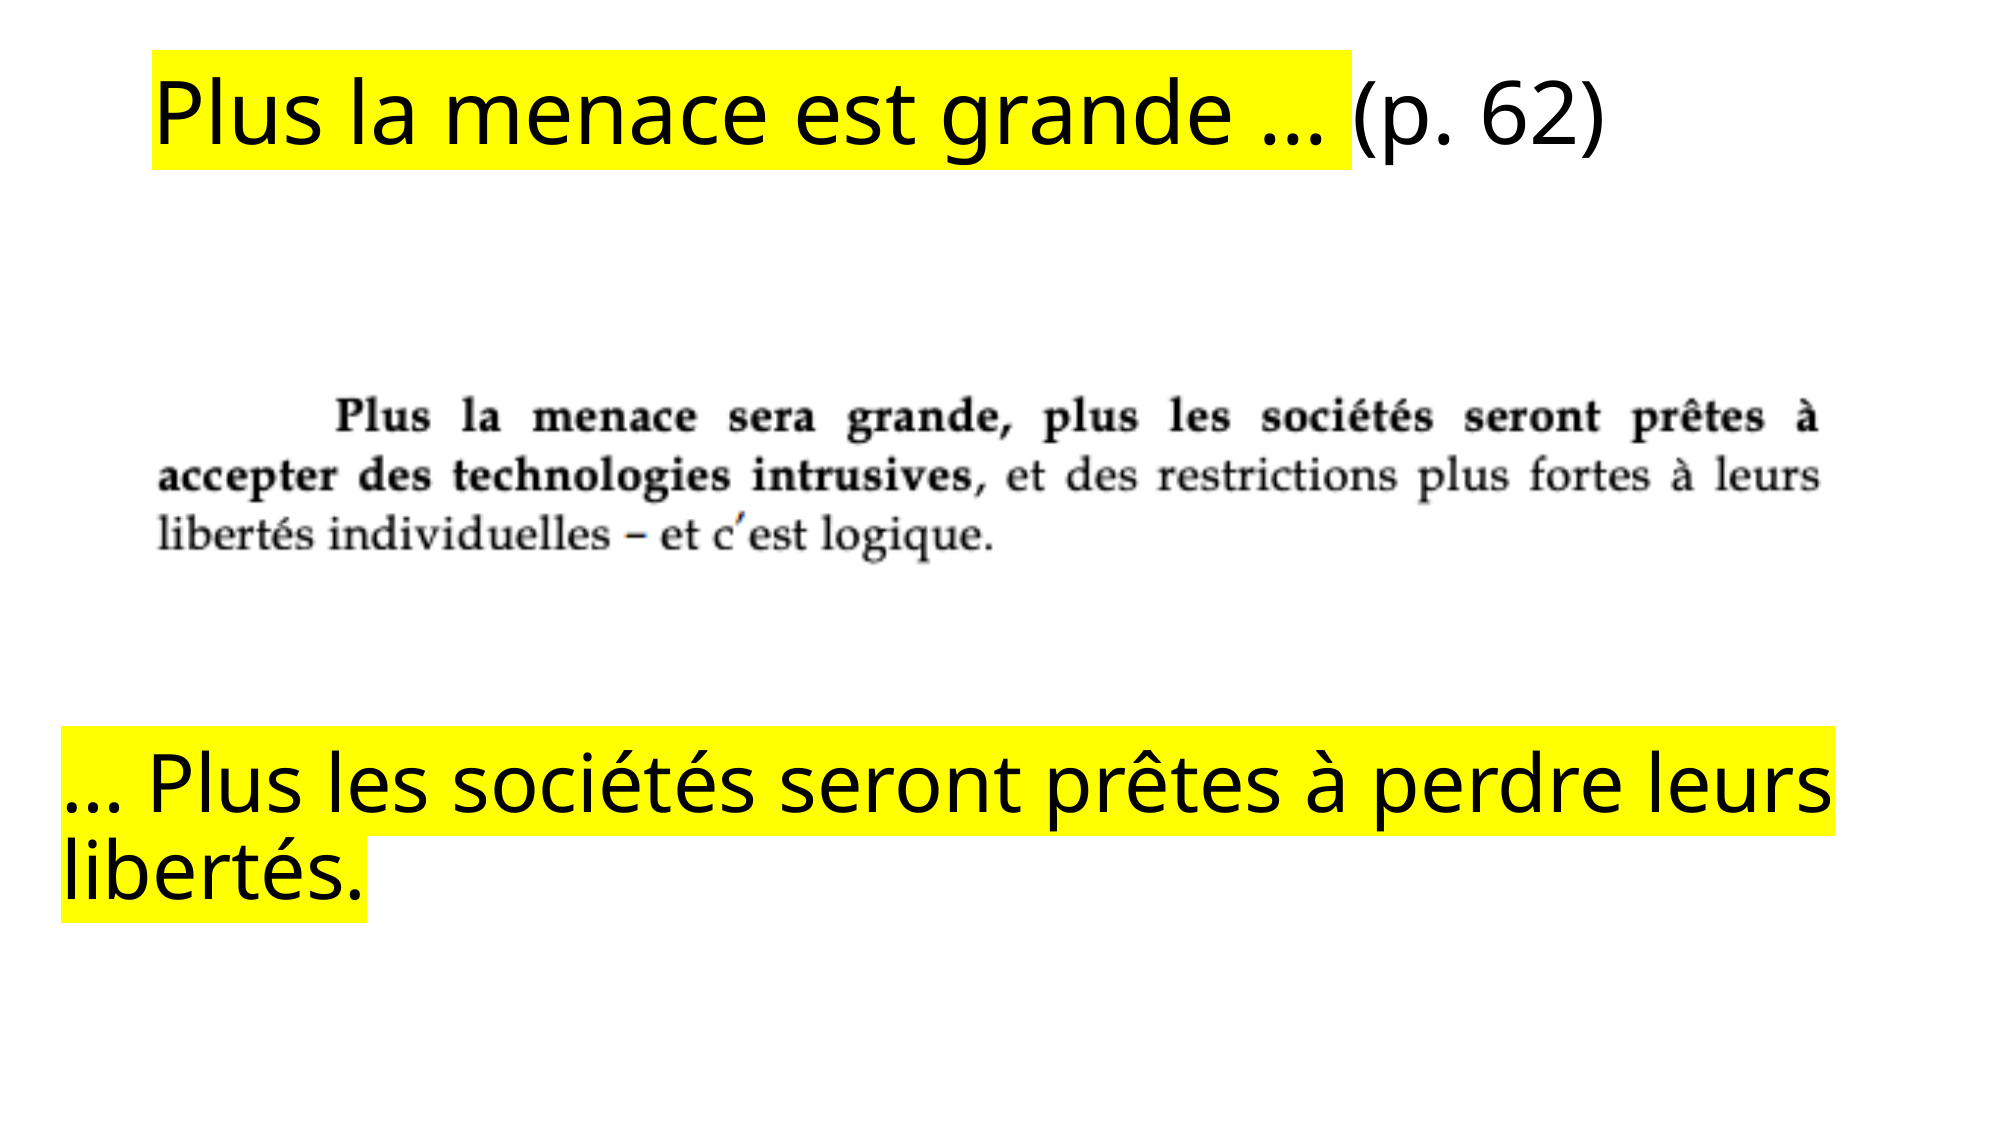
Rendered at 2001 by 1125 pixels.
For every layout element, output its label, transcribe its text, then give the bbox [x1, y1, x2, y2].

text_box … Plus les sociétés seront prêtes à perdre leurs libertés. [46, 734, 2000, 1032]
picture [131, 367, 1869, 586]
title Plus la menace est grande … (p. 62) [137, 59, 1863, 278]
